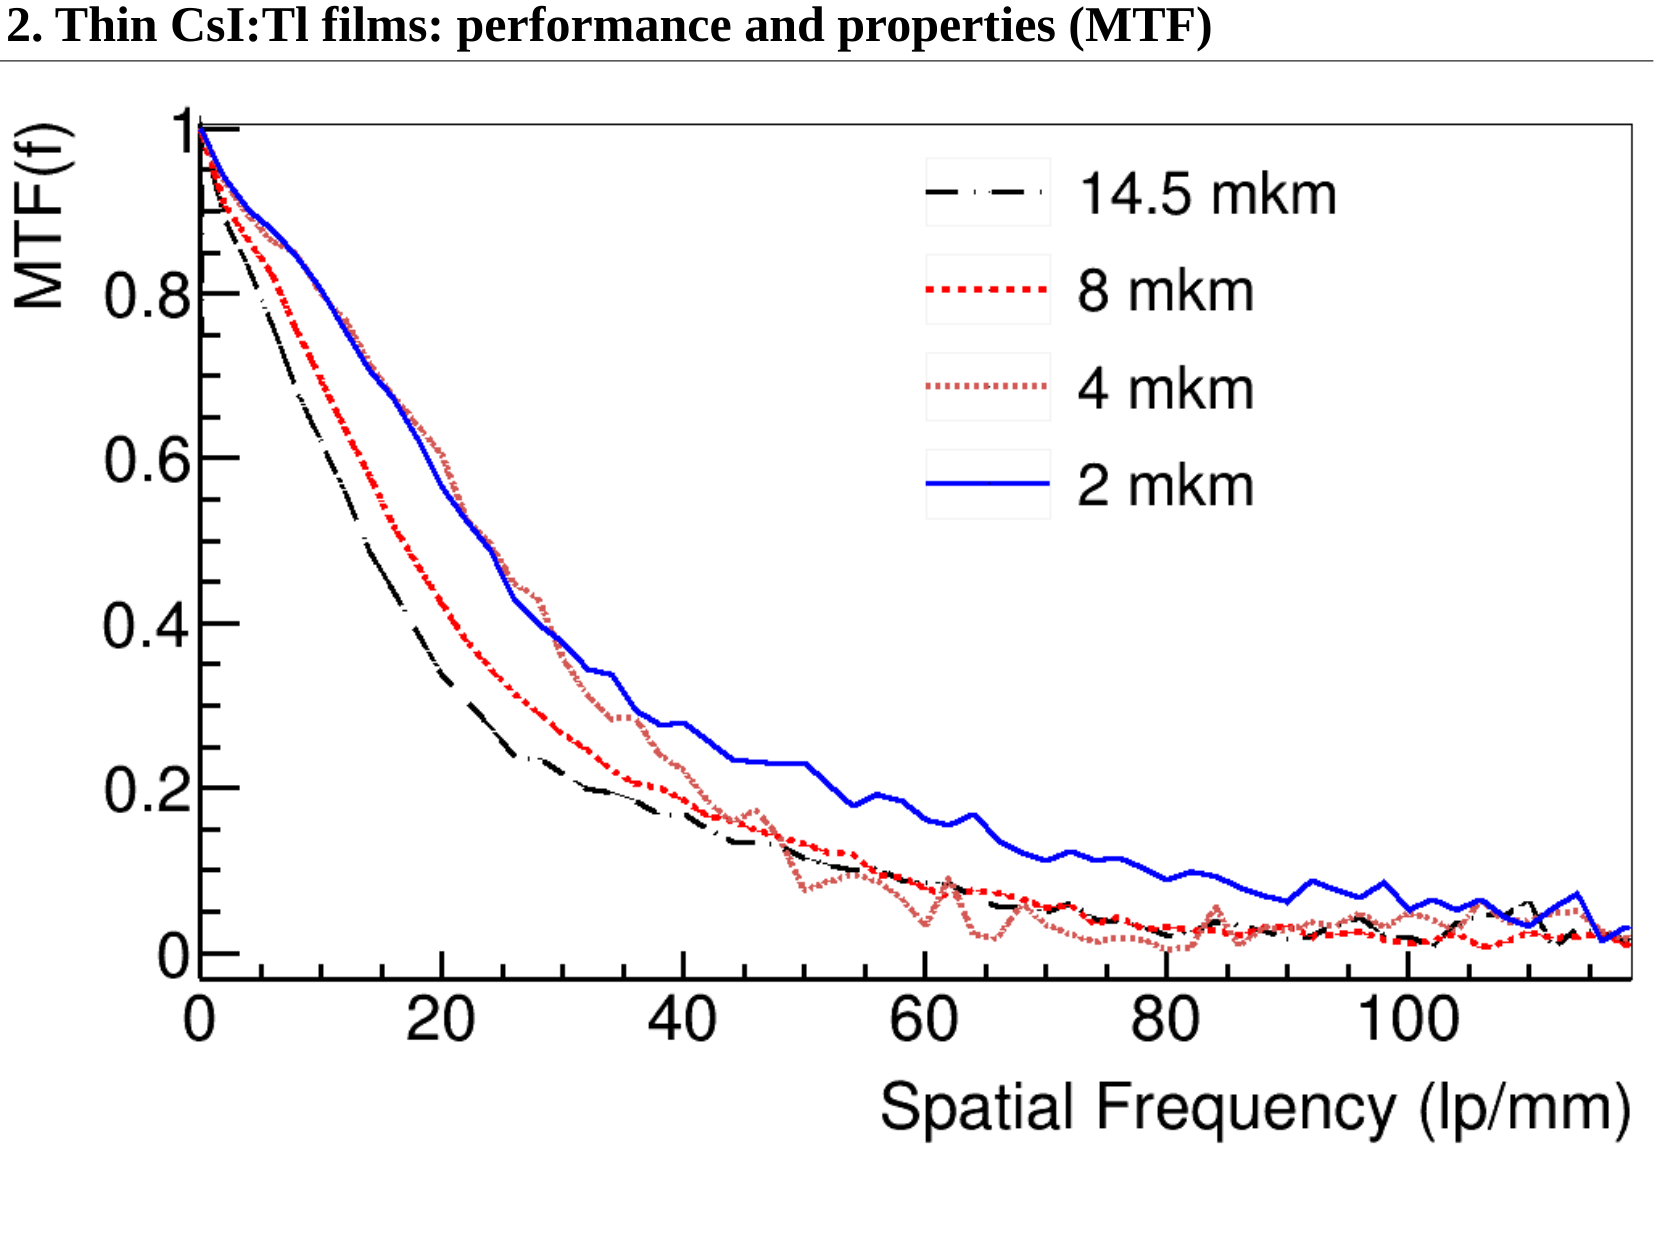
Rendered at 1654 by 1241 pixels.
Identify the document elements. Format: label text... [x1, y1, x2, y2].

picture [0, 82, 1654, 1156]
text_box 2. Thin CsI:Tl films: performance and properties (MTF) [0, 0, 1645, 60]
